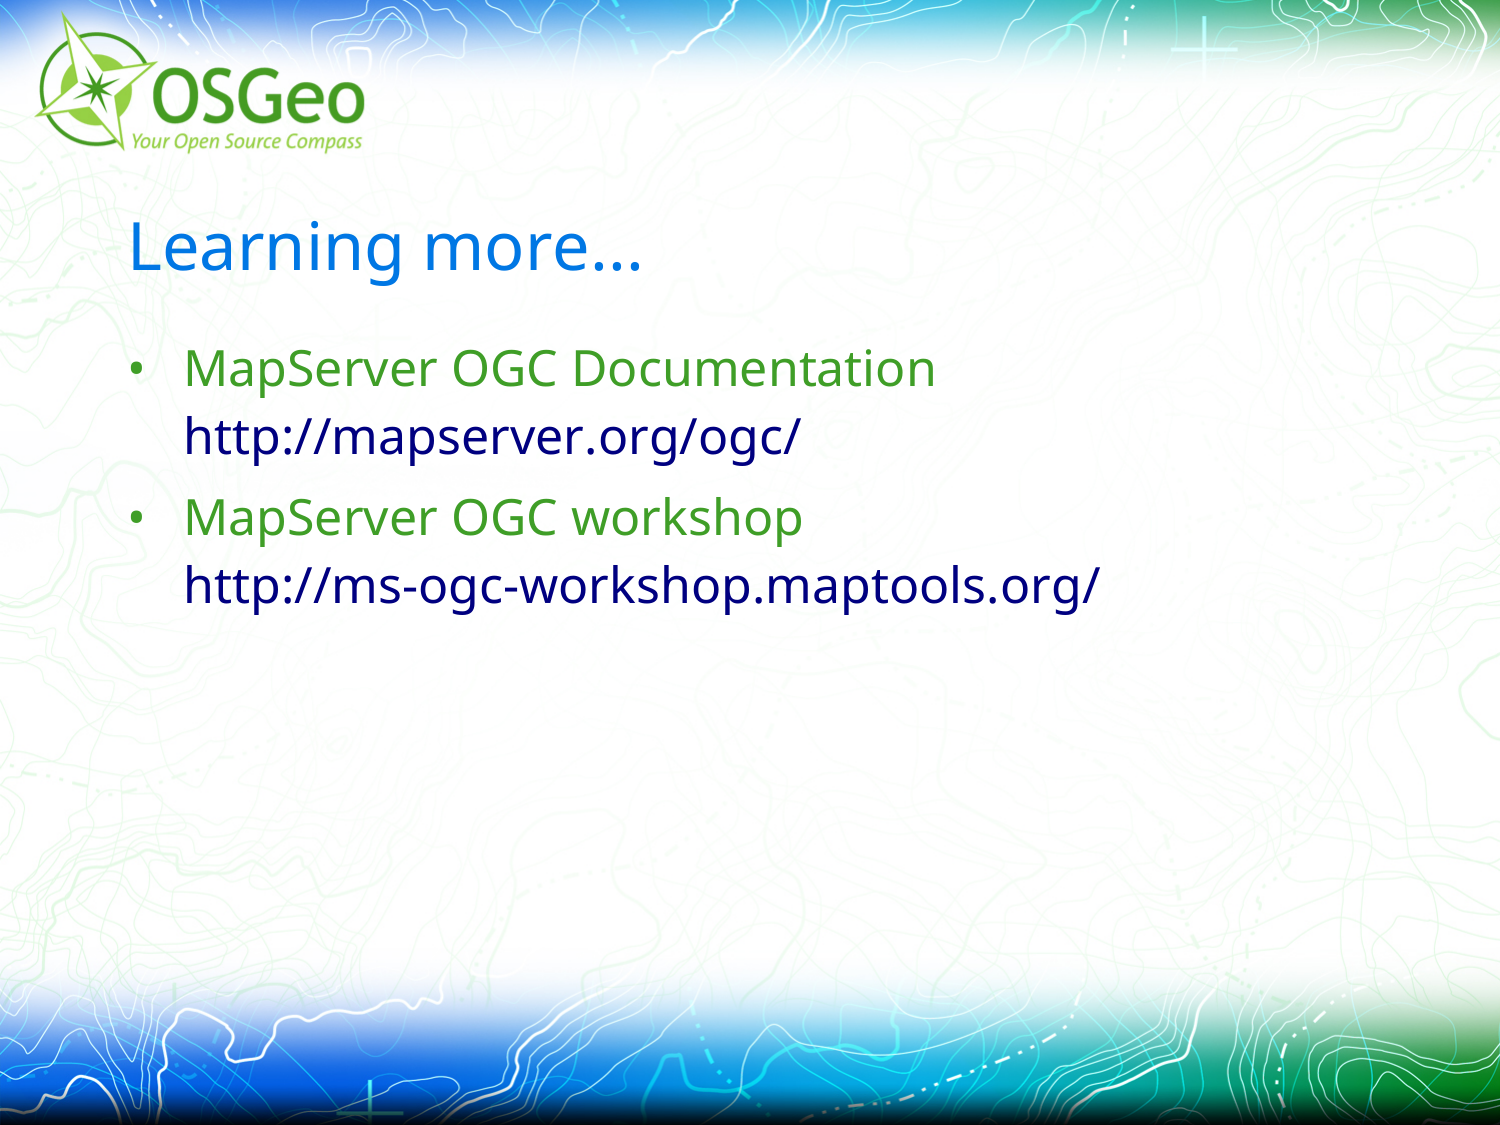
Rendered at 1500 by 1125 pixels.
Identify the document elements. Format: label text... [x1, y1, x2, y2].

list MapServer OGC Documentation http://mapserver.org/ogc/ MapServer OGC workshop http://ms-ogc-workshop.maptools.org/ [112, 324, 1388, 1015]
title Learning more... [112, 187, 1388, 303]
picture [0, 0, 1500, 1125]
